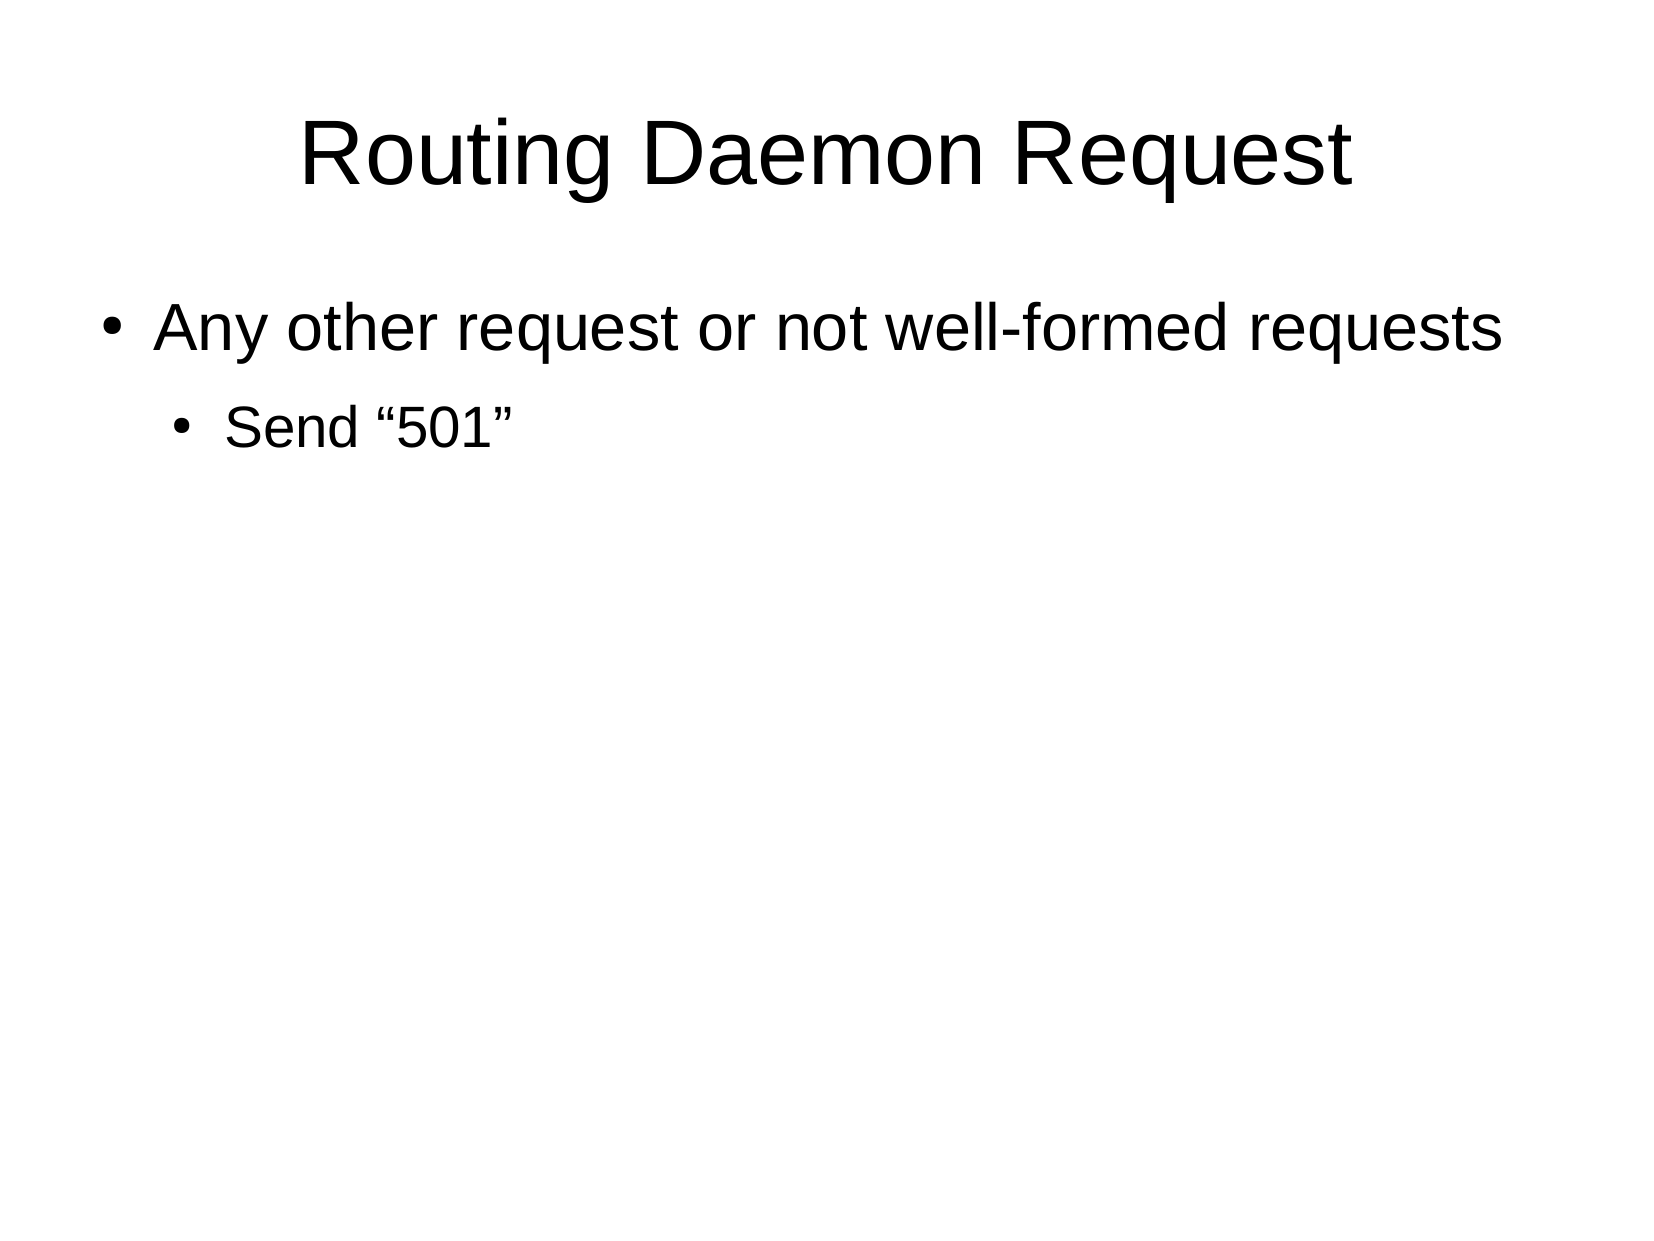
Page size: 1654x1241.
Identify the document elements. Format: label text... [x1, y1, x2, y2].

list Any other request or not well-formed requests Send “501” [82, 290, 1571, 1109]
title Routing Daemon Request [82, 56, 1571, 250]
